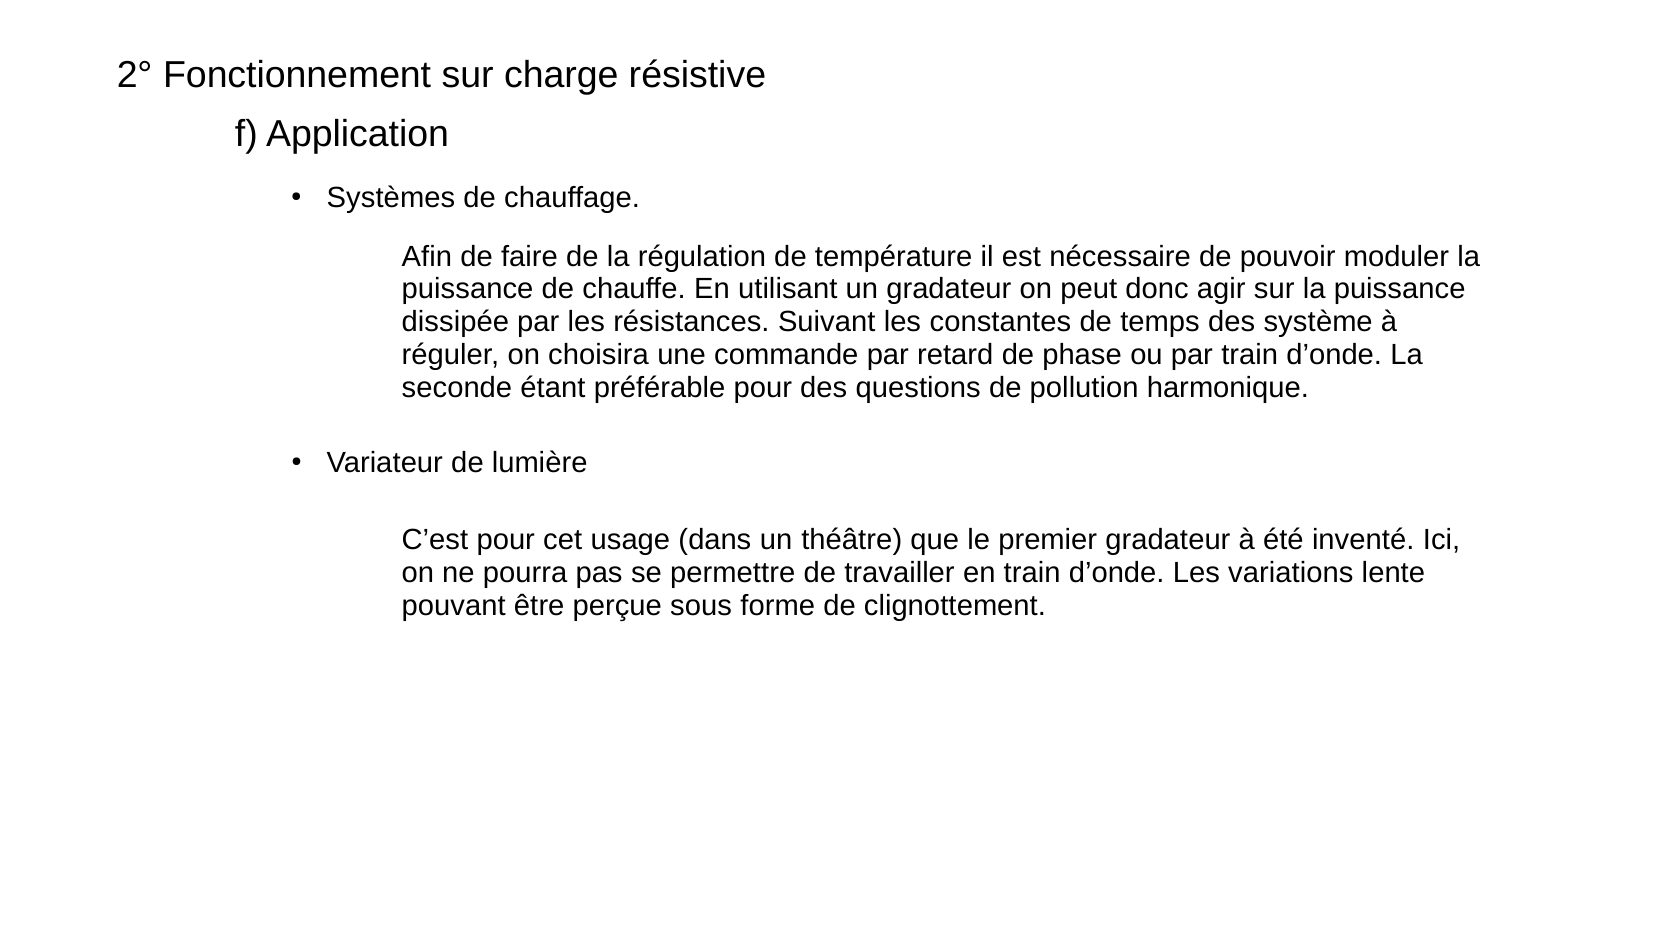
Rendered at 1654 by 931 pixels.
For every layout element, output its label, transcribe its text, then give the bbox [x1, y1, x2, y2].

text_box f) Application [220, 104, 475, 162]
text_box Variateur de lumière [276, 438, 1506, 487]
text_box Systèmes de chauffage. [276, 173, 1506, 221]
text_box 2° Fonctionnement sur charge résistive [102, 45, 782, 103]
text_box Afin de faire de la régulation de température il est nécessaire de pouvoir moduler la puissance de chauffe. En utilisant un gradateur on peut donc agir sur la puissance dissipée par les résistances. Suivant les constantes de temps des système à réguler, on choisira une commande par retard de phase ou par train d’onde. La seconde étant préférable pour des questions de pollution harmonique. [386, 232, 1506, 411]
text_box C’est pour cet usage (dans un théâtre) que le premier gradateur à été inventé. Ici, on ne pourra pas se permettre de travailler en train d’onde. Les variations lente pouvant être perçue sous forme de clignottement. [386, 515, 1506, 629]
